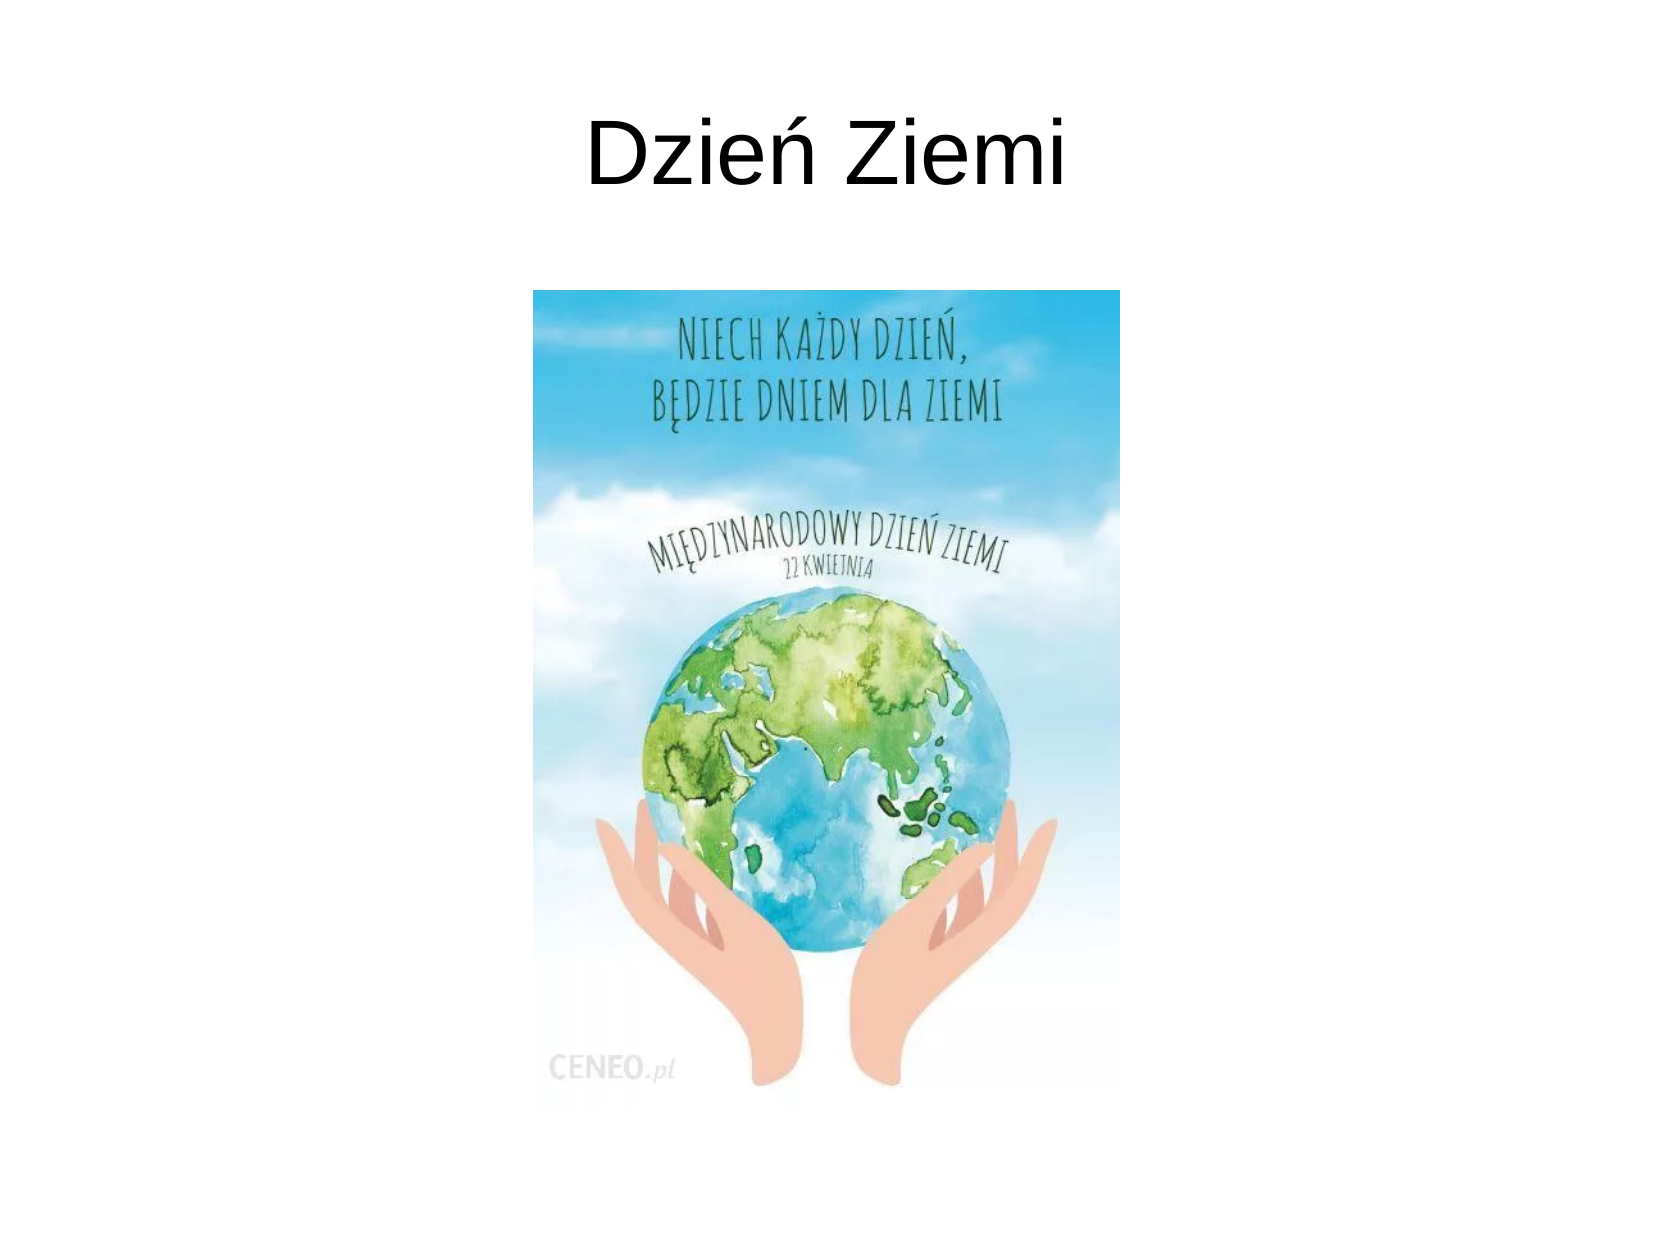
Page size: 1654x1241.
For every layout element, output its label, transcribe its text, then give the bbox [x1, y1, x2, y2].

title Dzień Ziemi [82, 49, 1571, 257]
picture [533, 290, 1120, 1109]
